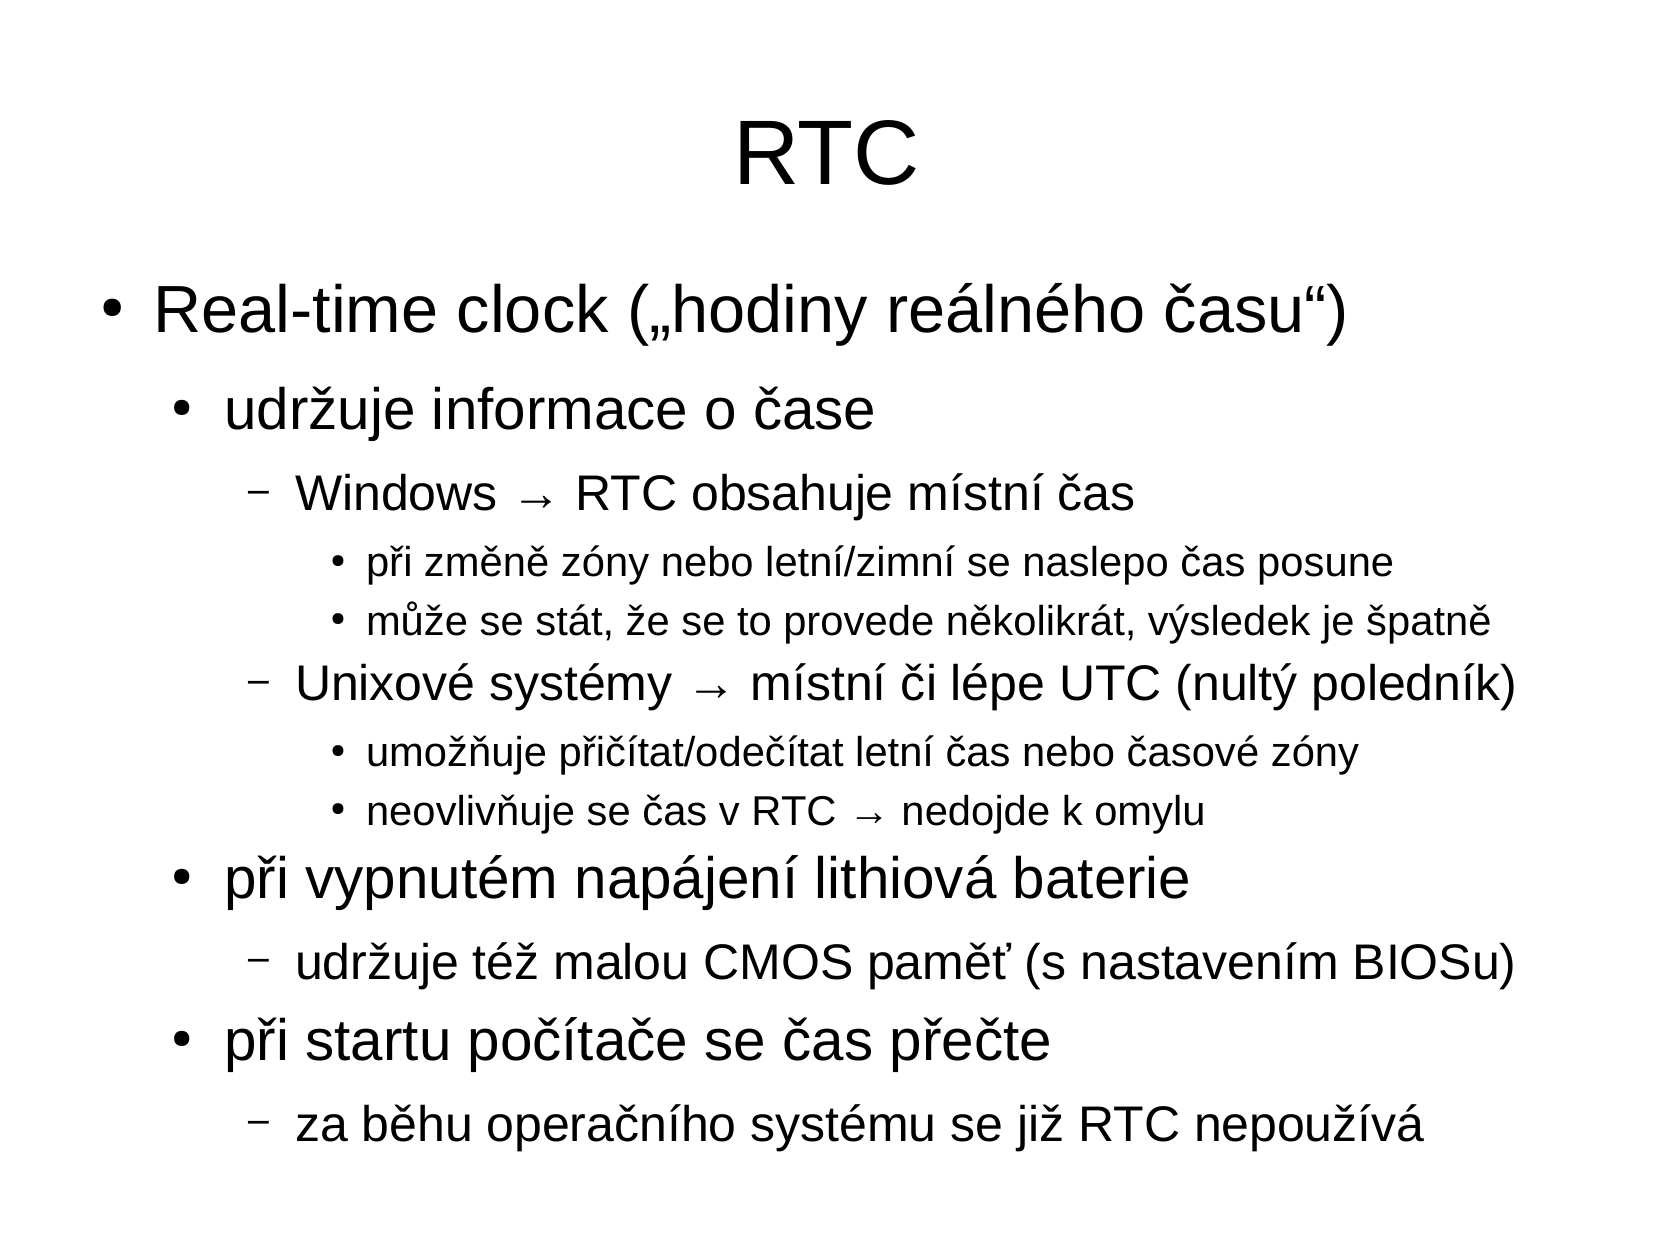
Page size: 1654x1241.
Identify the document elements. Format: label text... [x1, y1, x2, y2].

title RTC [82, 56, 1571, 250]
list Real-time clock („hodiny reálného času“) udržuje informace o čase Windows → RTC obsahuje místní čas při změně zóny nebo letní/zimní se naslepo čas posune může se stát, že se to provede několikrát, výsledek je špatně Unixové systémy → místní či lépe UTC (nultý poledník) umožňuje přičítat/odečítat letní čas nebo časové zóny neovlivňuje se čas v RTC → nedojde k omylu při vypnutém napájení lithiová baterie udržuje též malou CMOS paměť (s nastavením BIOSu) při startu počítače se čas přečte za běhu operačního systému se již RTC nepoužívá [82, 272, 1571, 1153]
